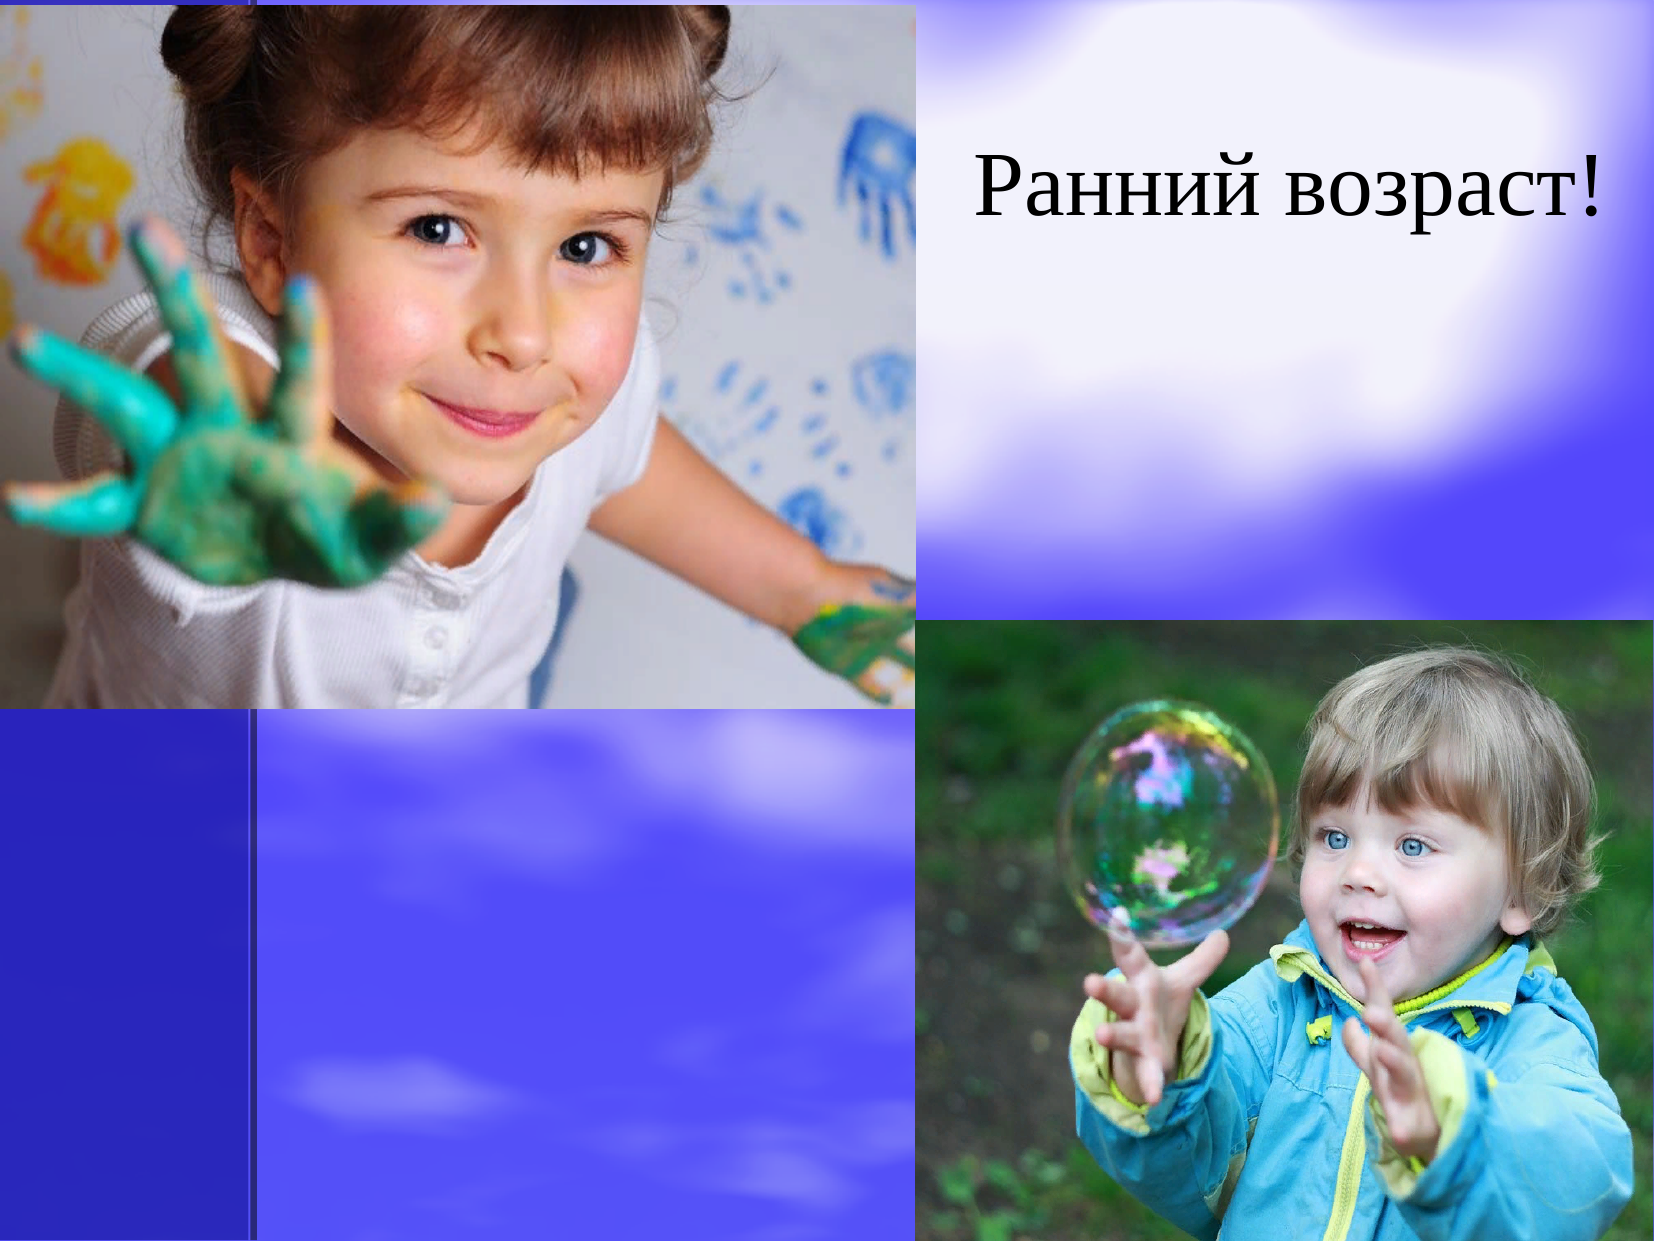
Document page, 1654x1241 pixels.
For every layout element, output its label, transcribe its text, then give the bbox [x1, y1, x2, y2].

title Ранний возраст! [767, 88, 1654, 281]
picture [0, 5, 1654, 1241]
